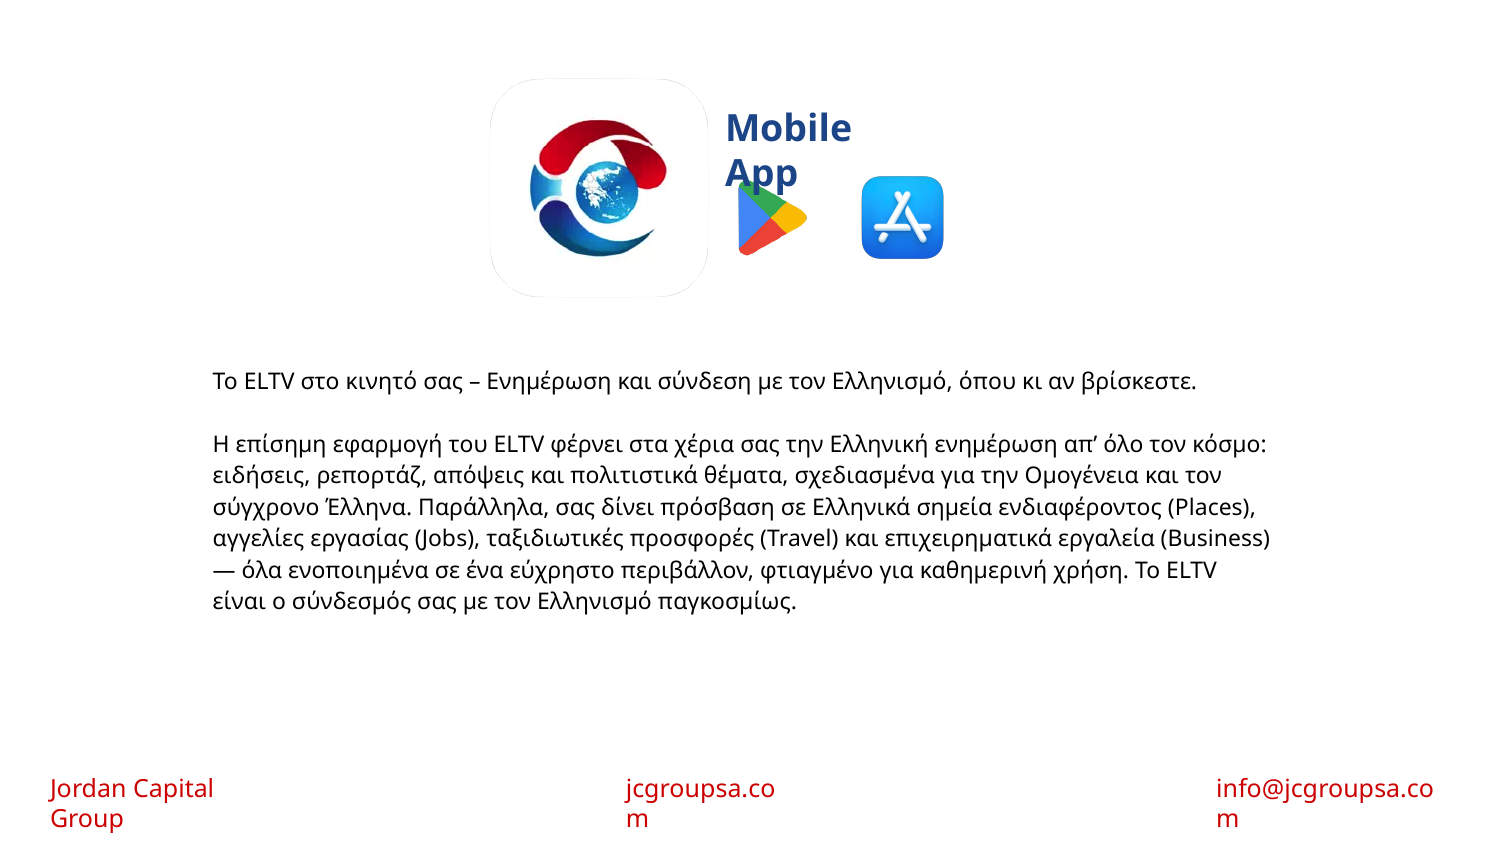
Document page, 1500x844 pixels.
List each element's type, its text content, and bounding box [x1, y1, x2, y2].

text_box jcgroupsa.com [610, 757, 806, 844]
text_box Το ELTV στο κινητό σας – Ενημέρωση και σύνδεση με τον Ελληνισμό, όπου κι αν βρίσκεστε. Η επίσημη εφαρμογή του ELTV φέρνει στα χέρια σας την Ελληνική ενημέρωση απ’ όλο τον κόσμο: ειδήσεις, ρεπορτάζ, απόψεις και πολιτιστικά θέματα, σχεδιασμένα για την Ομογένεια και τον σύγχρονο Έλληνα. Παράλληλα, σας δίνει πρόσβαση σε Ελληνικά σημεία ενδιαφέροντος (Places), αγγελίες εργασίας (Jobs), ταξιδιωτικές προσφορές (Travel) και επιχειρηματικά εργαλεία (Business) — όλα ενοποιημένα σε ένα εύχρηστο περιβάλλον, φτιαγμένο για καθημερινή χρήση. Το ELTV είναι ο σύνδεσμός σας με τον Ελληνισμό παγκοσμίως. [197, 347, 1291, 630]
picture [487, 76, 979, 299]
text_box Mobile App [709, 89, 933, 210]
text_box Jordan Capital Group [35, 757, 305, 844]
text_box info@jcgroupsa.com [1201, 757, 1471, 844]
